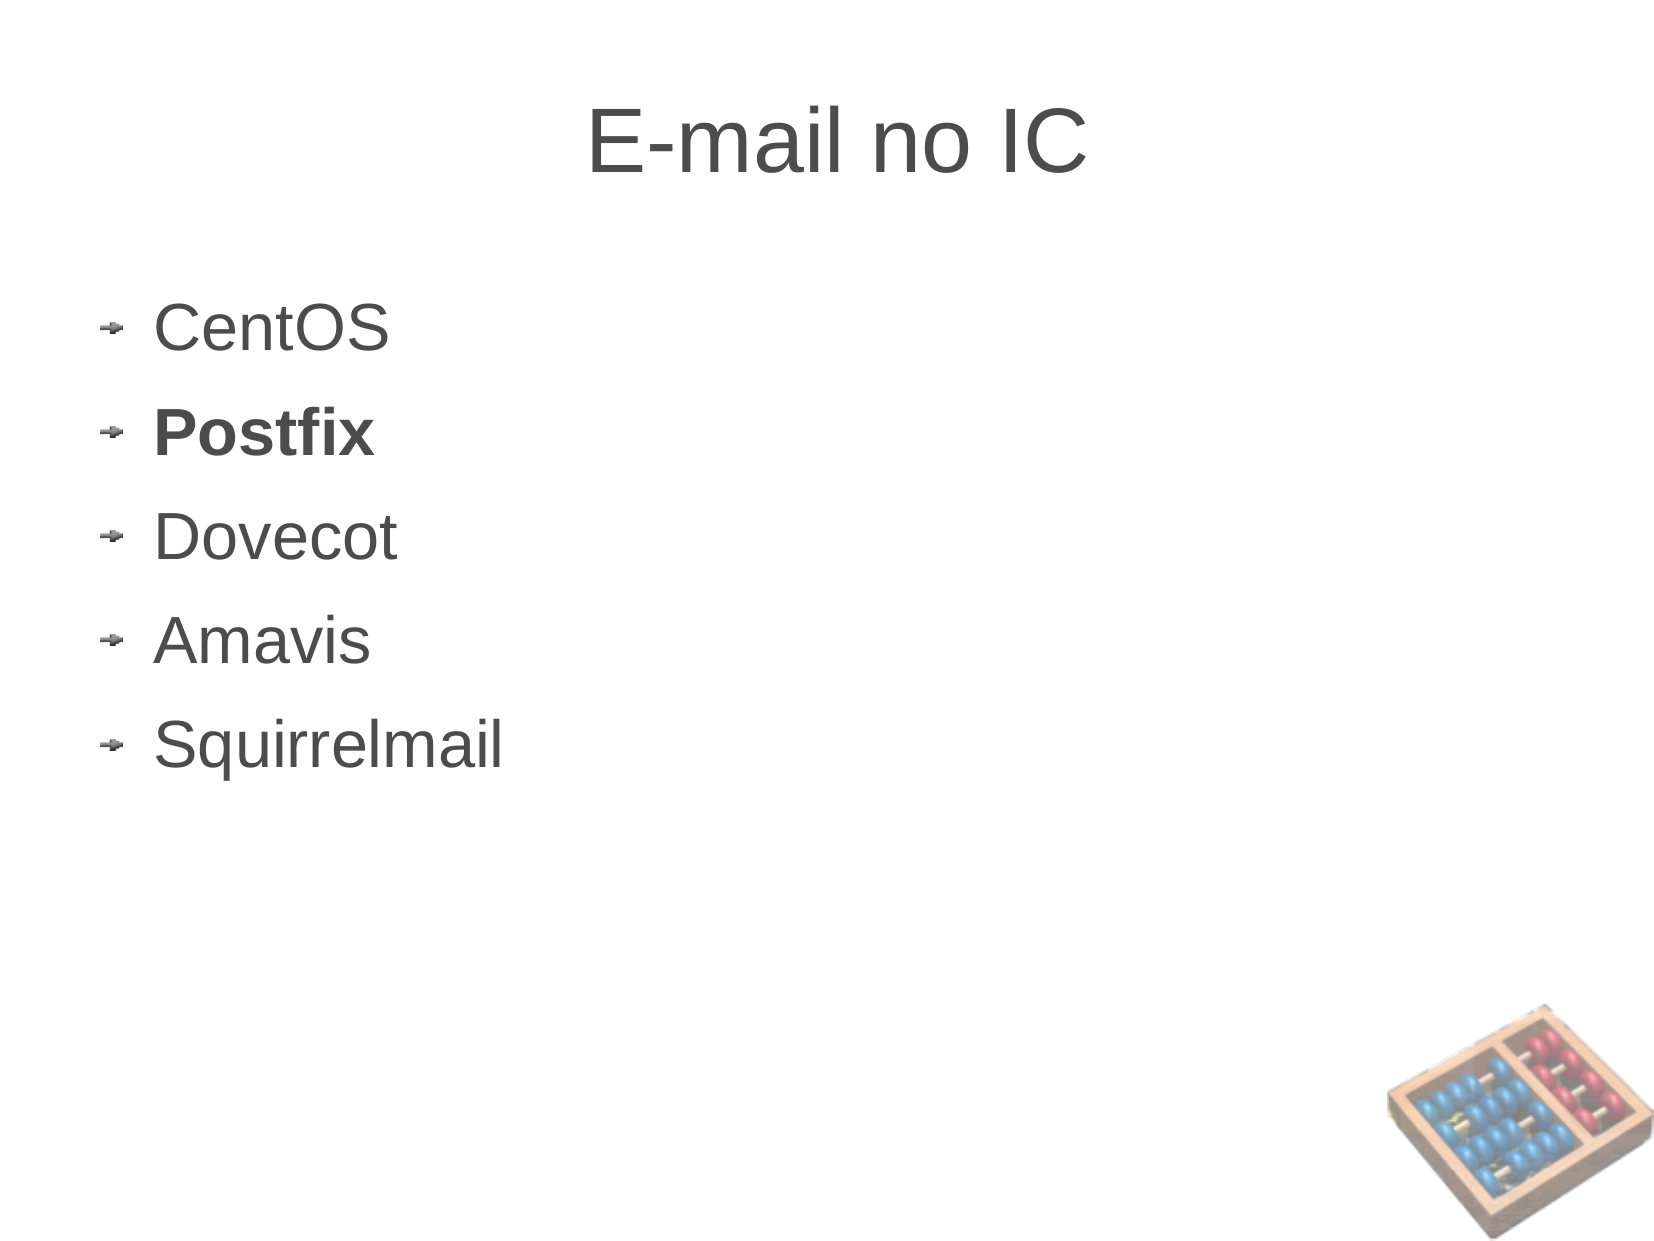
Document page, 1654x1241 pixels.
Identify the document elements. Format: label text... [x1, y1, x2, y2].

list CentOS Postfix Dovecot Amavis Squirrelmail [82, 290, 1571, 1109]
title E-mail no IC [75, 44, 1601, 238]
